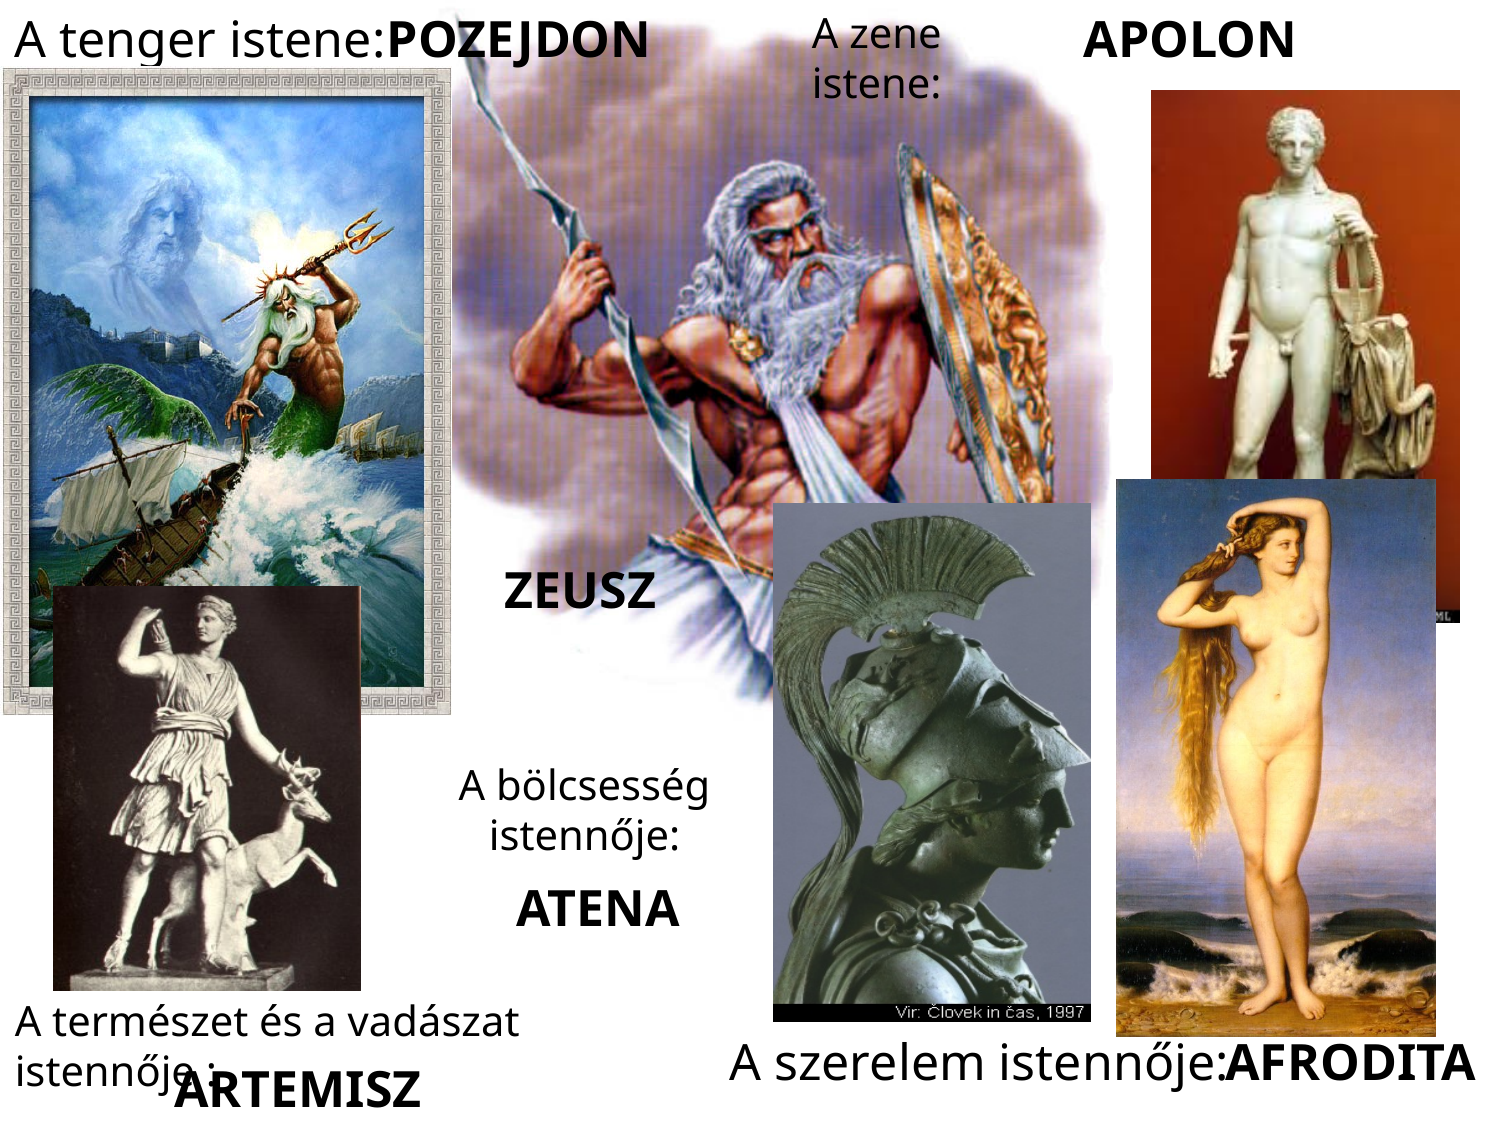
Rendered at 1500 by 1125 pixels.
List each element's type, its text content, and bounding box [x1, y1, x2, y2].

text_box A szerelem istennője: [739, 1023, 1210, 1098]
picture [1116, 90, 1460, 1037]
text_box A tenger istene: [0, 0, 372, 66]
picture [0, 0, 1113, 1022]
text_box ARTEMISZ [159, 1049, 502, 1125]
text_box ZEUSZ [490, 550, 691, 626]
text_box A zene istene: [797, 0, 1093, 115]
text_box AFRODITA [1210, 1023, 1500, 1098]
text_box APOLON [1068, 0, 1317, 75]
text_box A bölcsesség istennője: [360, 751, 773, 867]
text_box ATENA [501, 869, 727, 945]
text_box A természet és a vadászat istennője : [0, 987, 739, 1103]
text_box POZEJDON [372, 0, 727, 75]
